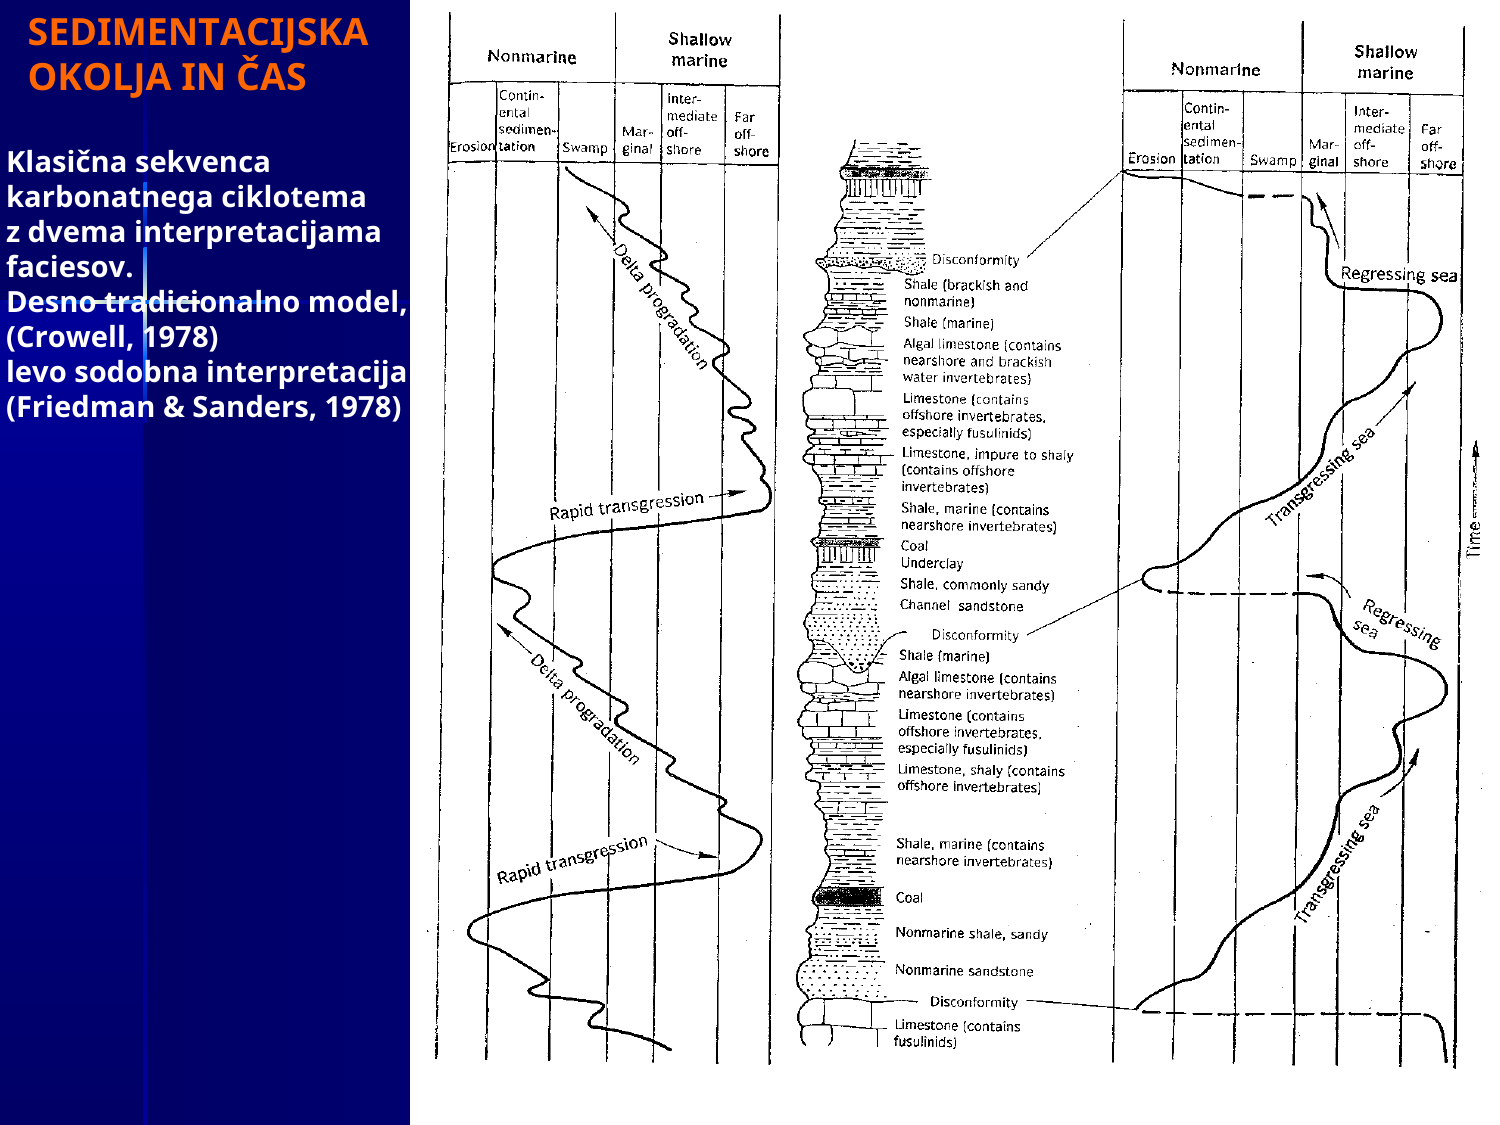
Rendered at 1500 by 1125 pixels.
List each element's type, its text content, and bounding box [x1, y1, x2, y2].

text_box SEDIMENTACIJSKA OKOLJA IN ČAS [12, 0, 394, 106]
picture [410, 0, 1500, 1125]
text_box Klasična sekvenca karbonatnega ciklotema z dvema interpretacijama faciesov. Desno tradicionalno model, (Crowell, 1978) levo sodobna interpretacija (Friedman & Sanders, 1978) [0, 136, 424, 467]
